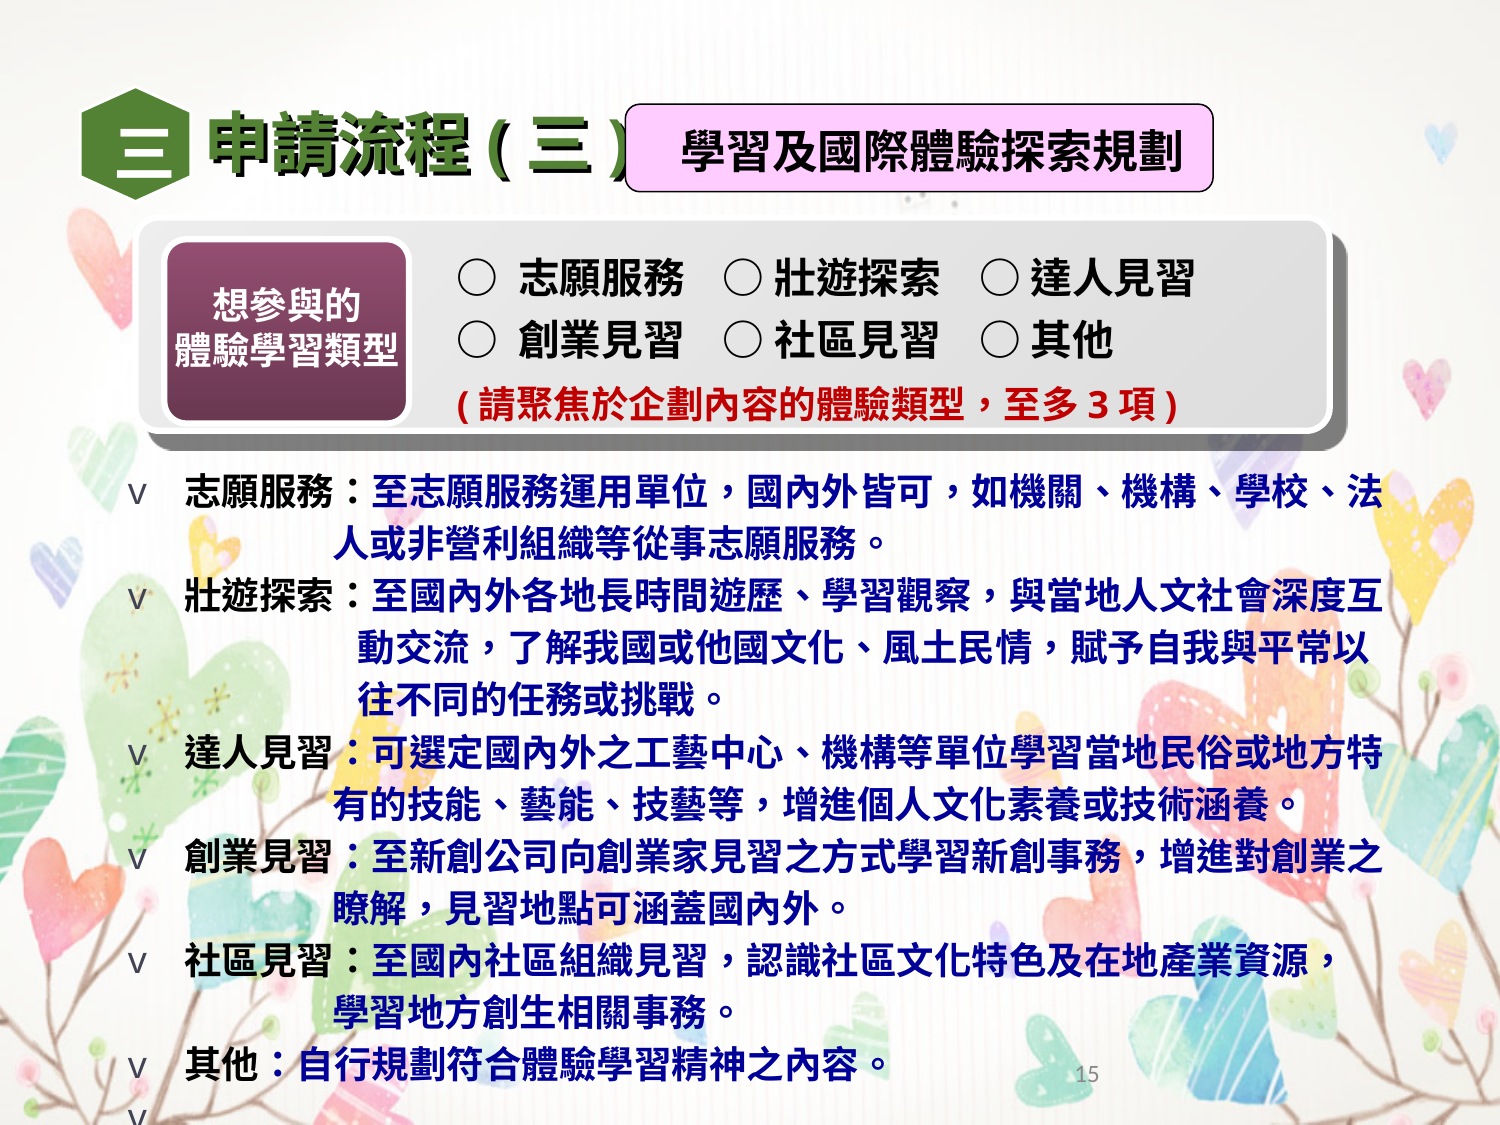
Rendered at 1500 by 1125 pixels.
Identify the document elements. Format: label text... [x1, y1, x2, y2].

text_box 志願服務：至志願服務運用單位，國內外皆可，如機關、機構、學校、法 人或非營利組織等從事志願服務。 壯遊探索：至國內外各地長時間遊歷、學習觀察，與當地人文社會深度互 動交流，了解我國或他國文化、風土民情，賦予自我與平常以 往不同的任務或挑戰。 達人見習：可選定國內外之工藝中心、機構等單位學習當地民俗或地方特 有的技能、藝能、技藝等，增進個人文化素養或技術涵養。 創業見習：至新創公司向創業家見習之方式學習新創事務，增進對創業之 瞭解，見習地點可涵蓋國內外。 社區見習：至國內社區組織見習，認識社區文化特色及在地產業資源， 學習地方創生相關事務。 其他：自行規劃符合體驗學習精神之內容。 [116, 455, 1398, 1036]
text_box [496, 1042, 1004, 1103]
text_box 學習及國際體驗探索規劃 [665, 114, 1239, 186]
text_box 15 [1059, 1042, 1397, 1103]
text_box [135, 217, 1328, 431]
text_box 想參與的 體驗學習類型 [157, 274, 418, 402]
text_box [625, 104, 1213, 192]
text_box 三 [80, 86, 191, 202]
text_box ○ 志願服務 ○ 壯遊探索 ○ 達人見習 ○ 創業見習 ○ 社區見習 ○ 其他 (請聚焦於企劃內容的體驗類型，至多3項) [441, 231, 1333, 436]
text_box 申請流程(三) [195, 93, 743, 199]
